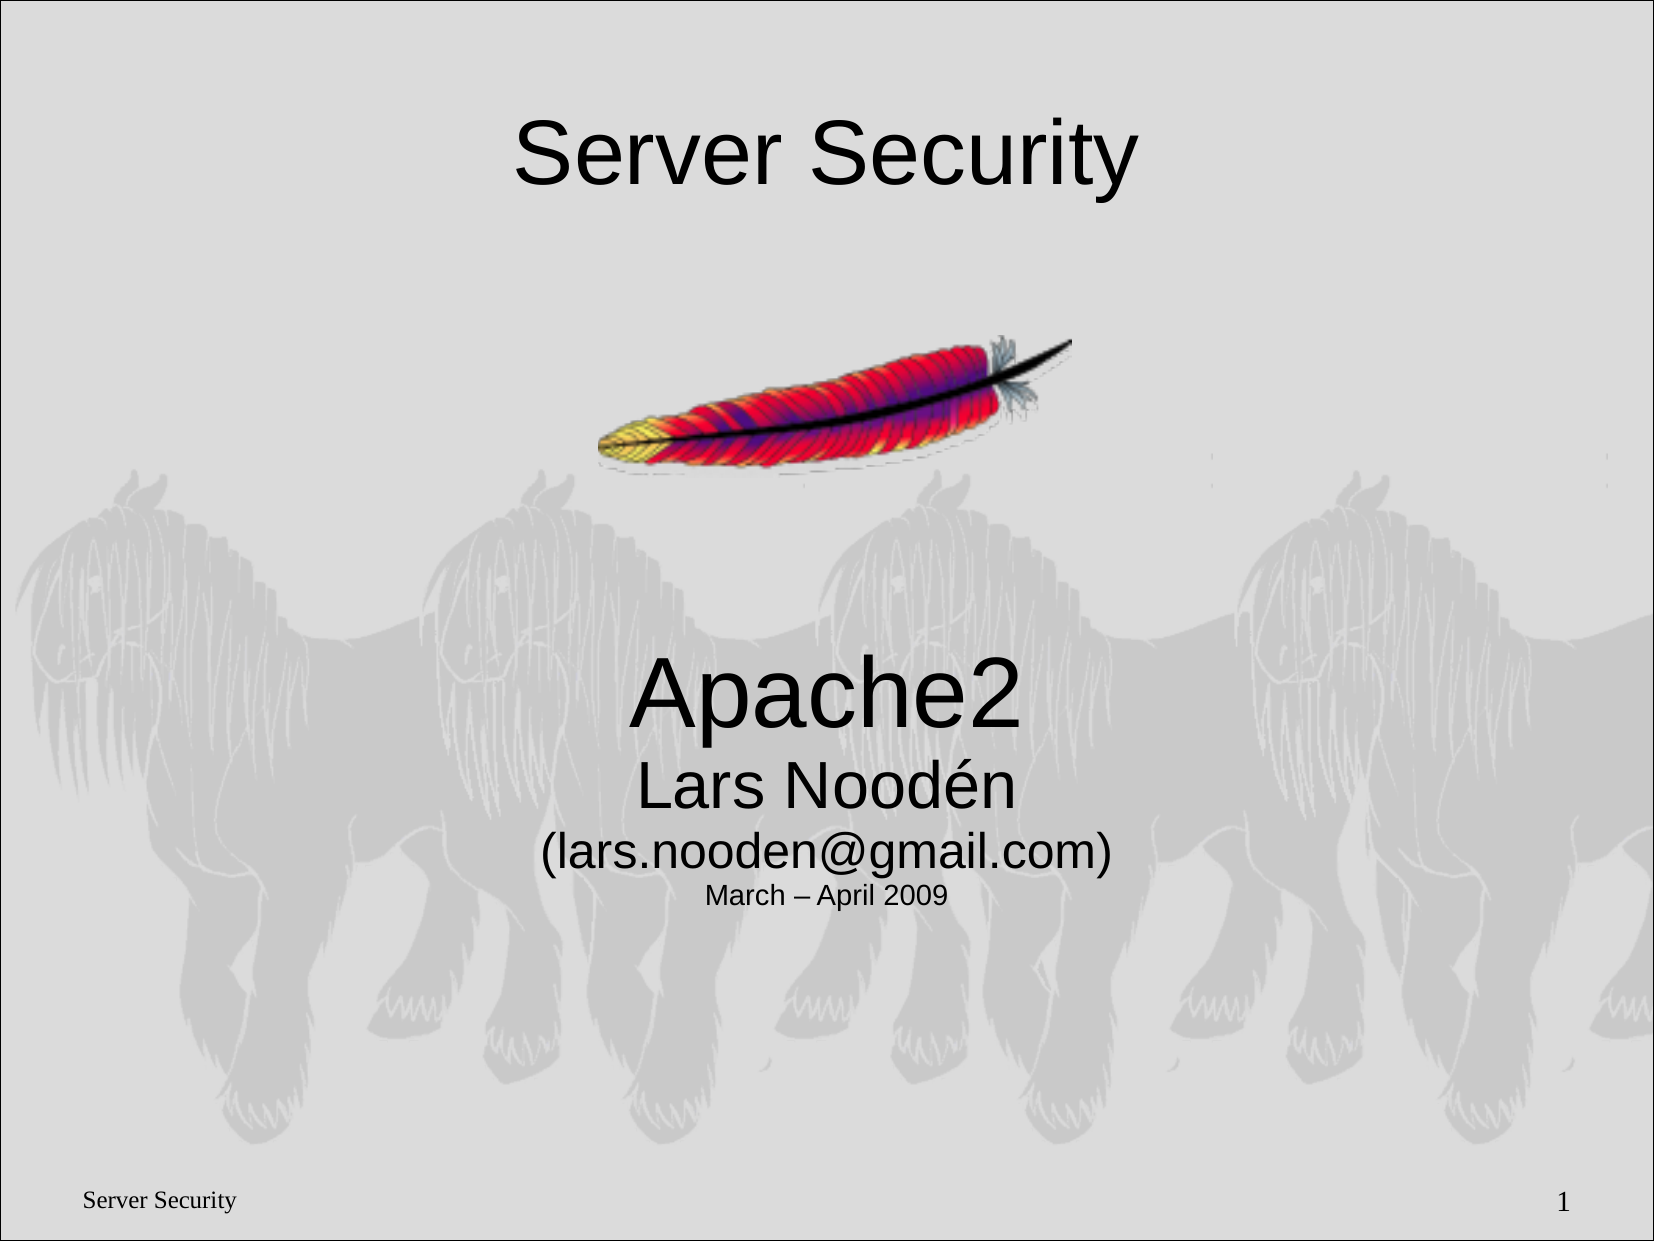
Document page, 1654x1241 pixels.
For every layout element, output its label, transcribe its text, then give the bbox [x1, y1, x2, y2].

picture [598, 335, 1072, 478]
title Server Security [82, 49, 1571, 257]
subtitle Apache2 Lars Noodén (lars.nooden@gmail.com) March – April 2009 [82, 297, 1571, 1102]
